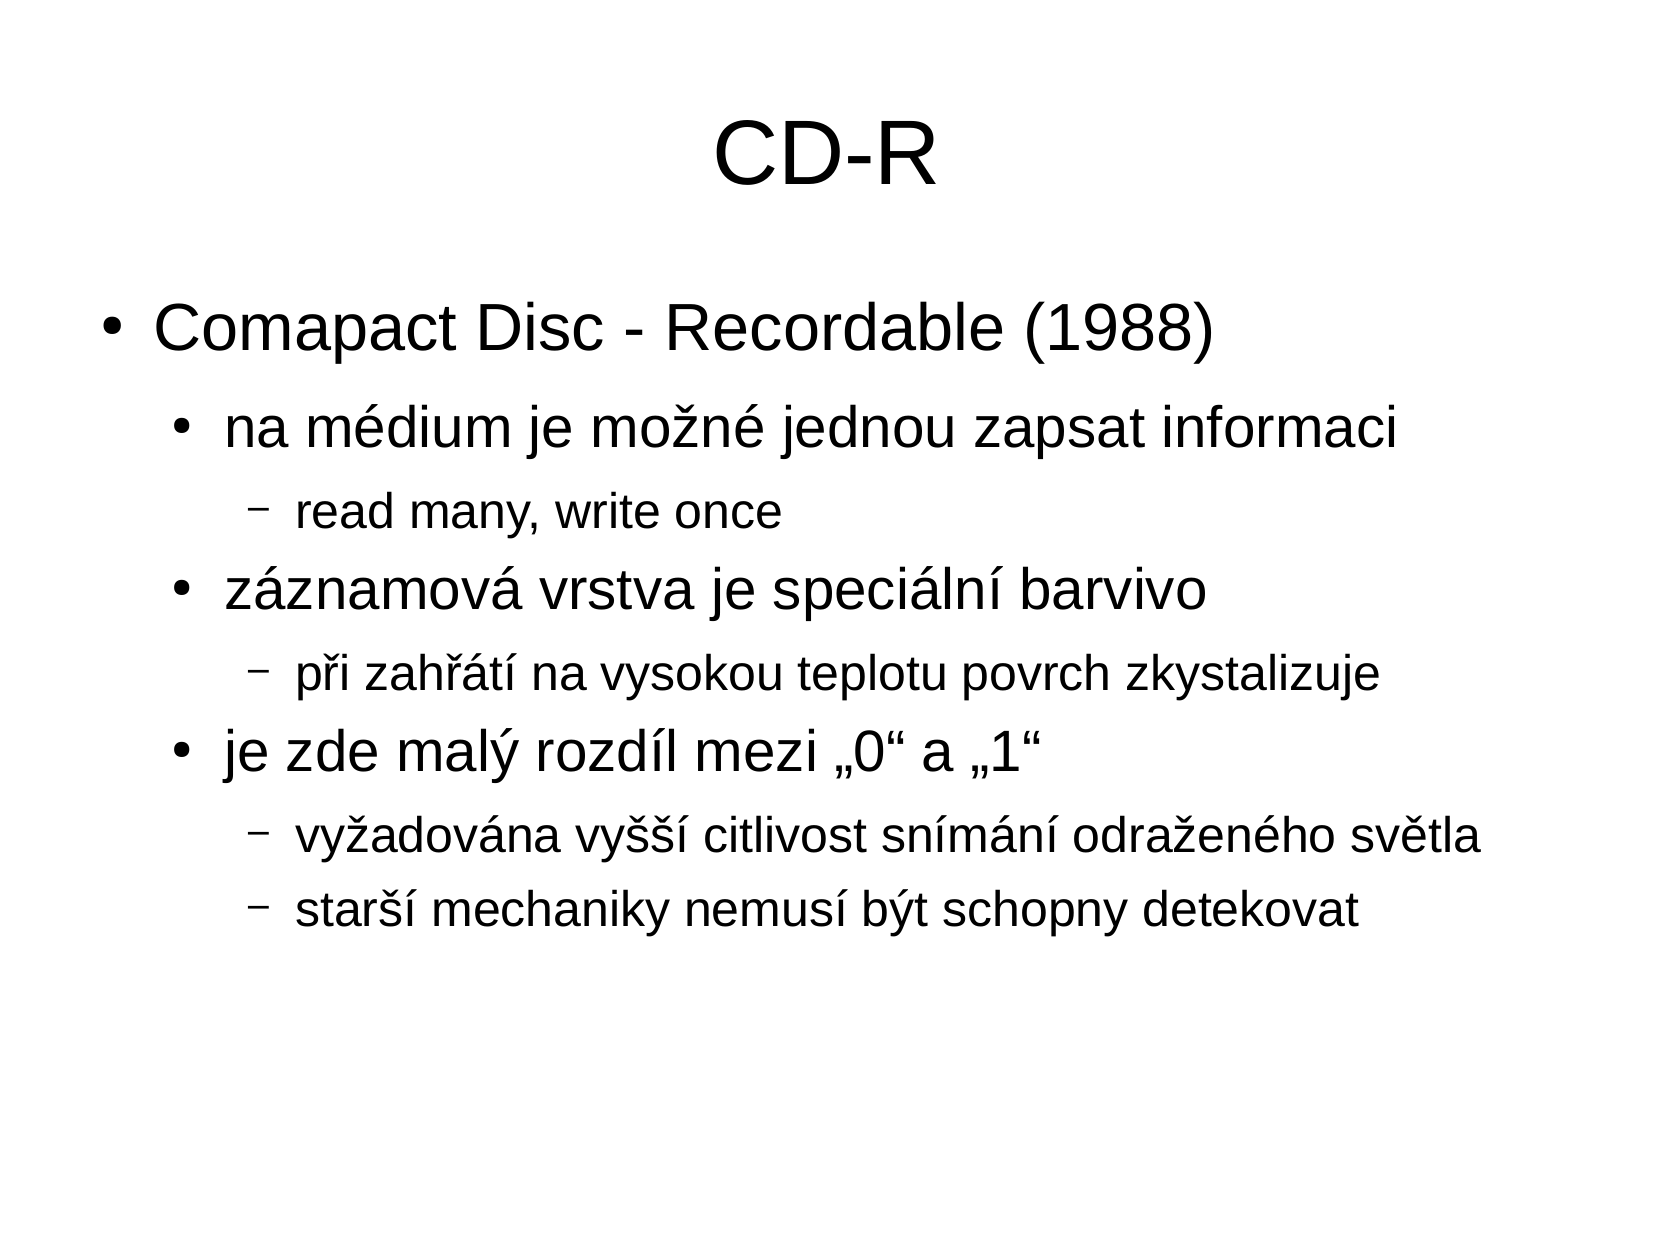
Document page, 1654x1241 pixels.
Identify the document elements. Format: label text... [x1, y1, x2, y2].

title CD-R [82, 56, 1571, 250]
list Comapact Disc - Recordable (1988) na médium je možné jednou zapsat informaci read many, write once záznamová vrstva je speciální barvivo při zahřátí na vysokou teplotu povrch zkystalizuje je zde malý rozdíl mezi „0“ a „1“ vyžadována vyšší citlivost snímání odraženého světla starší mechaniky nemusí být schopny detekovat [82, 290, 1571, 1094]
